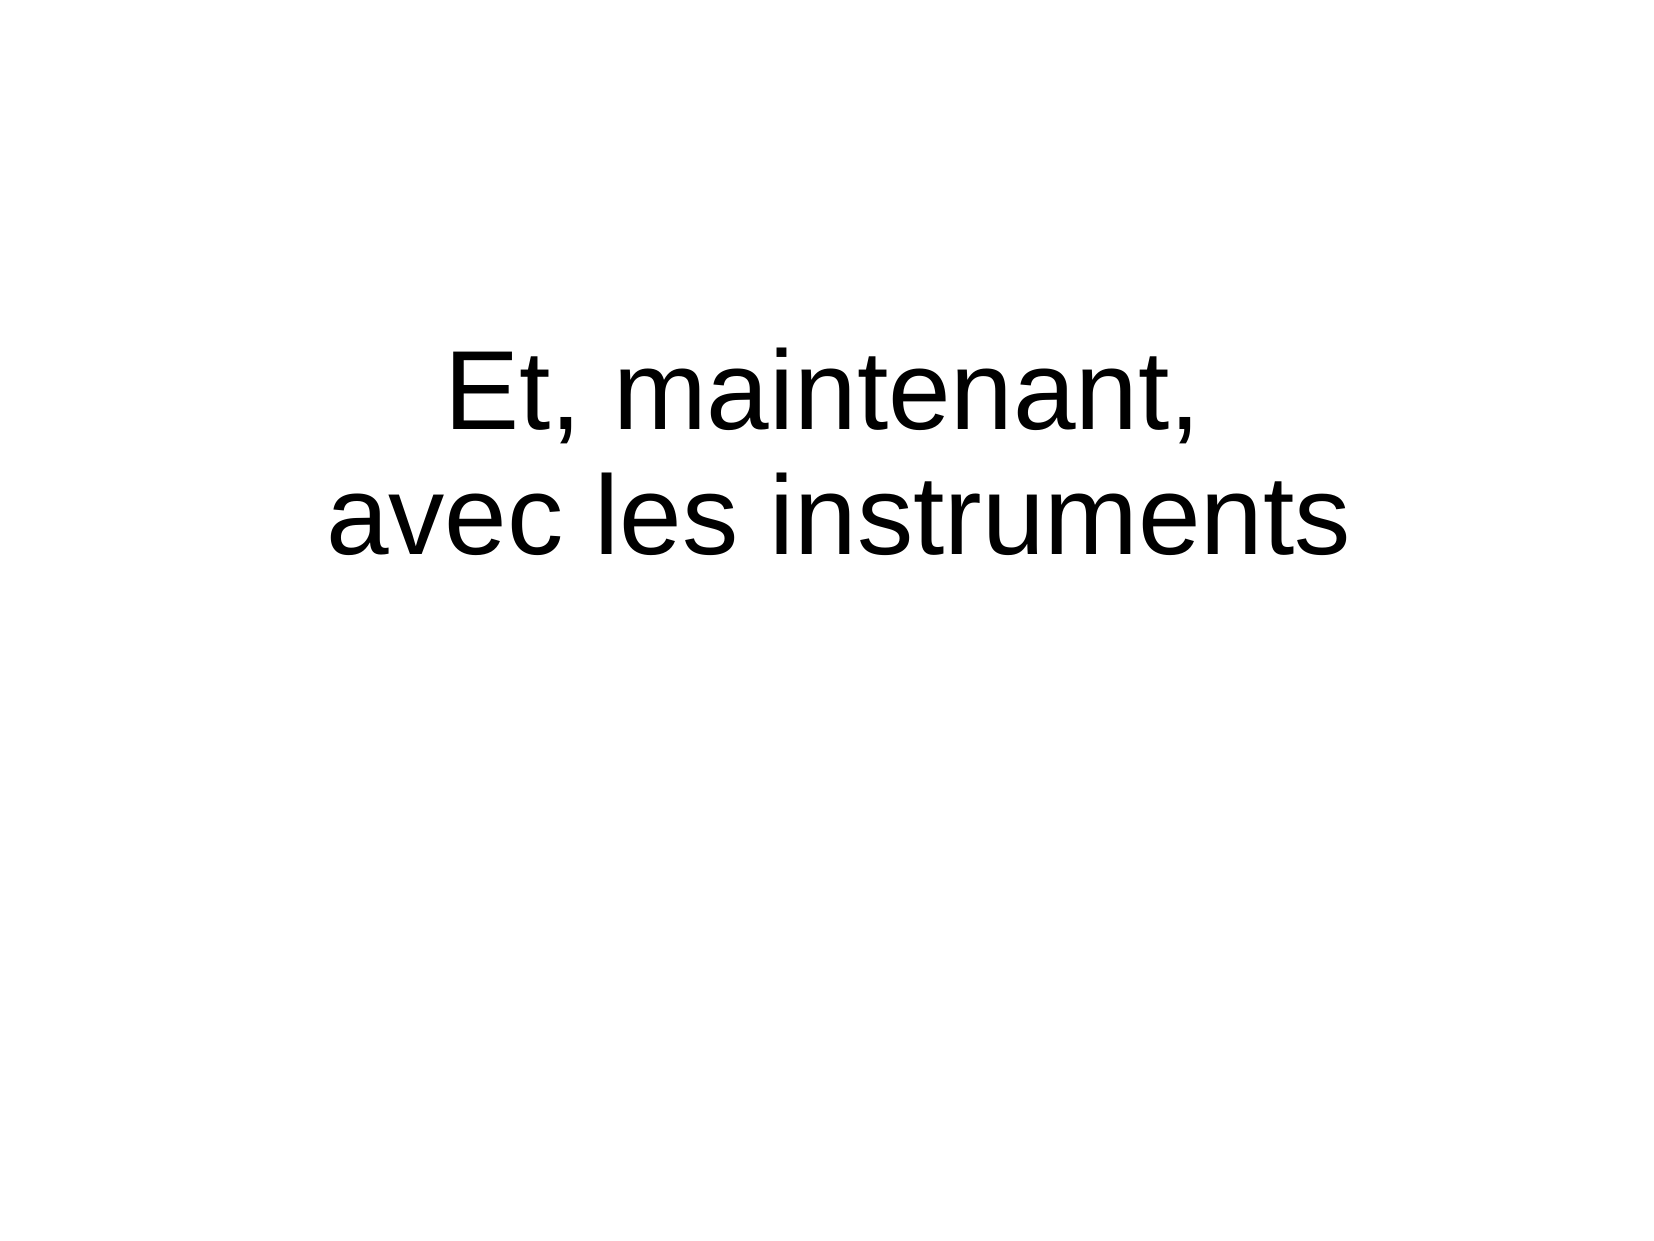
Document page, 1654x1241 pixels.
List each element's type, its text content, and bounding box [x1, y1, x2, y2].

subtitle Et, maintenant, avec les instruments [94, 43, 1583, 863]
